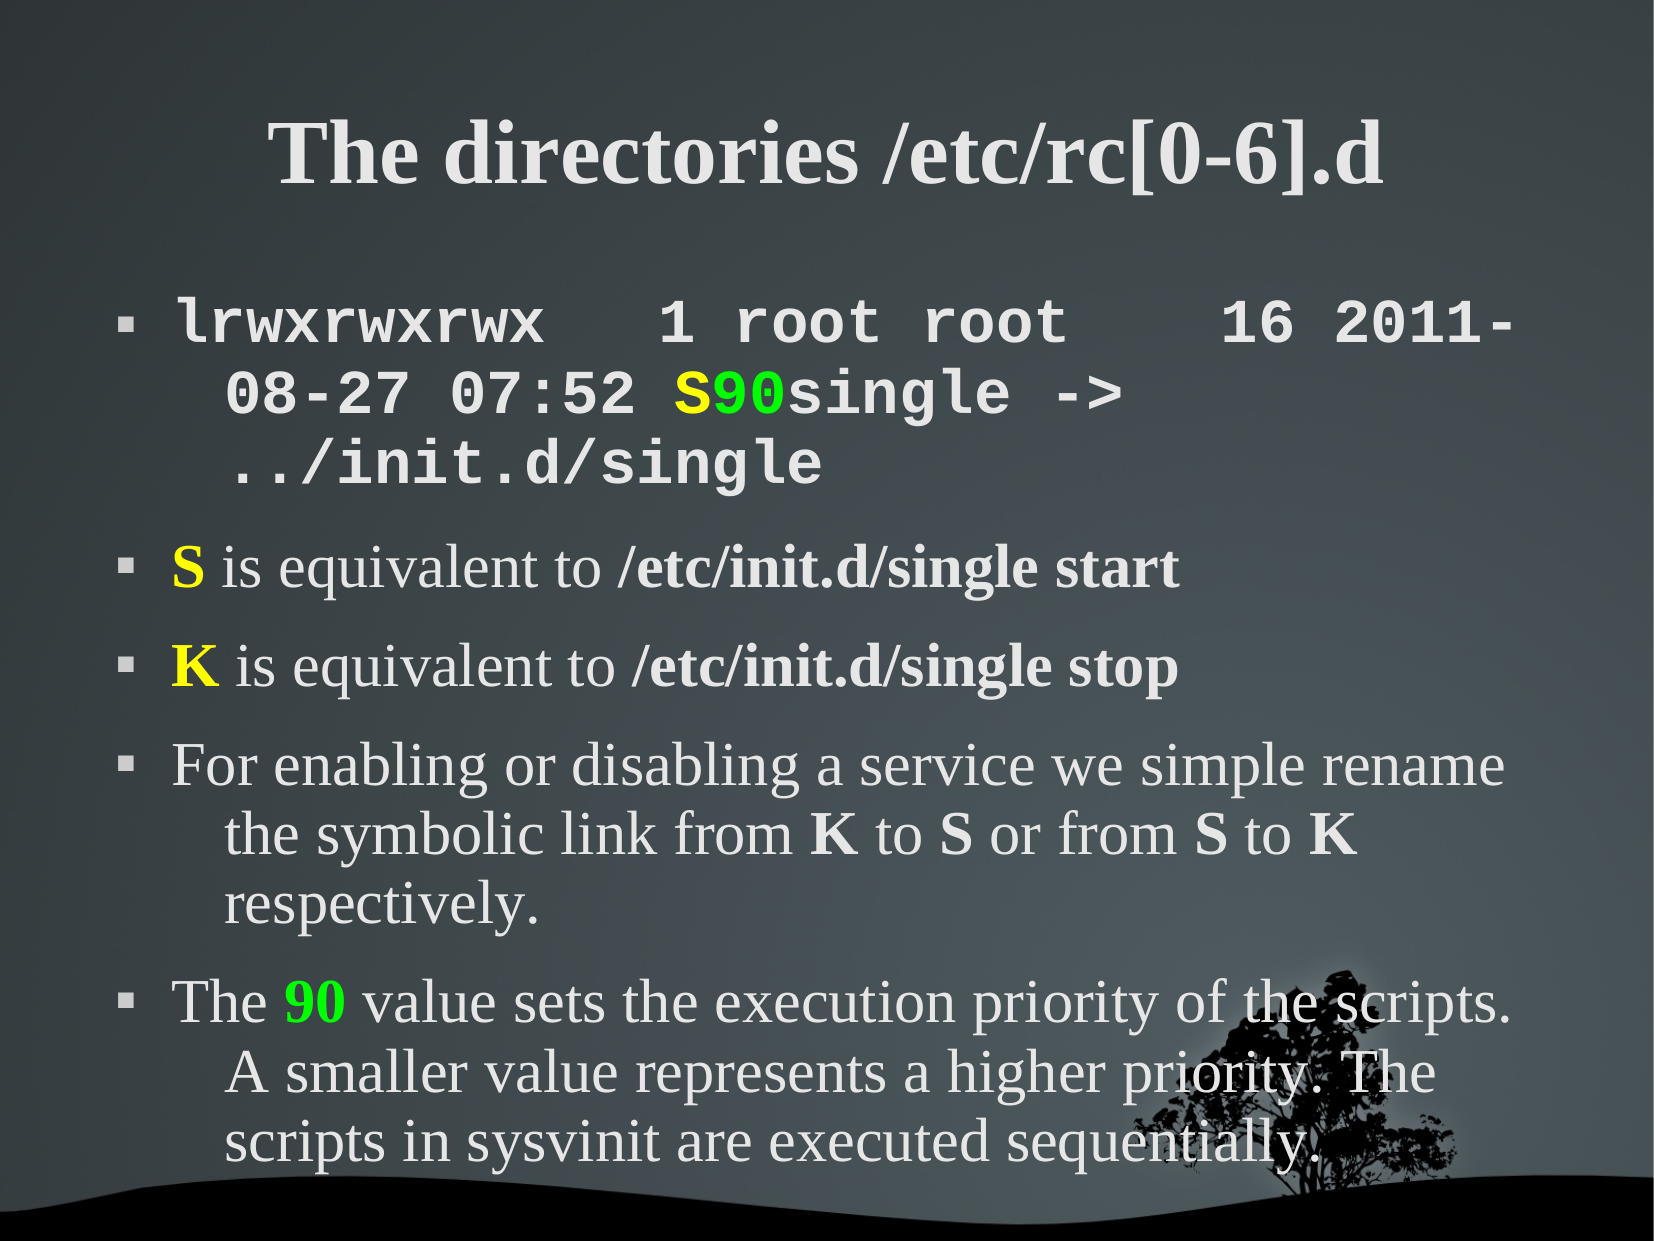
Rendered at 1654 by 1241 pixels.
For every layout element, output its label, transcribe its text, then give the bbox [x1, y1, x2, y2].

picture [0, 0, 1654, 1241]
title The directories /etc/rc[0-6].d [82, 49, 1571, 257]
list lrwxrwxrwx 1 root root 16 2011-08-27 07:52 S90single -> ../init.d/single S is equivalent to /etc/init.d/single start K is equivalent to /etc/init.d/single stop For enabling or disabling a service we simple rename the symbolic link from K to S or from S to K respectively. The 90 value sets the execution priority of the scripts. A smaller value represents a higher priority. The scripts in sysvinit are executed sequentially. [82, 290, 1571, 1206]
